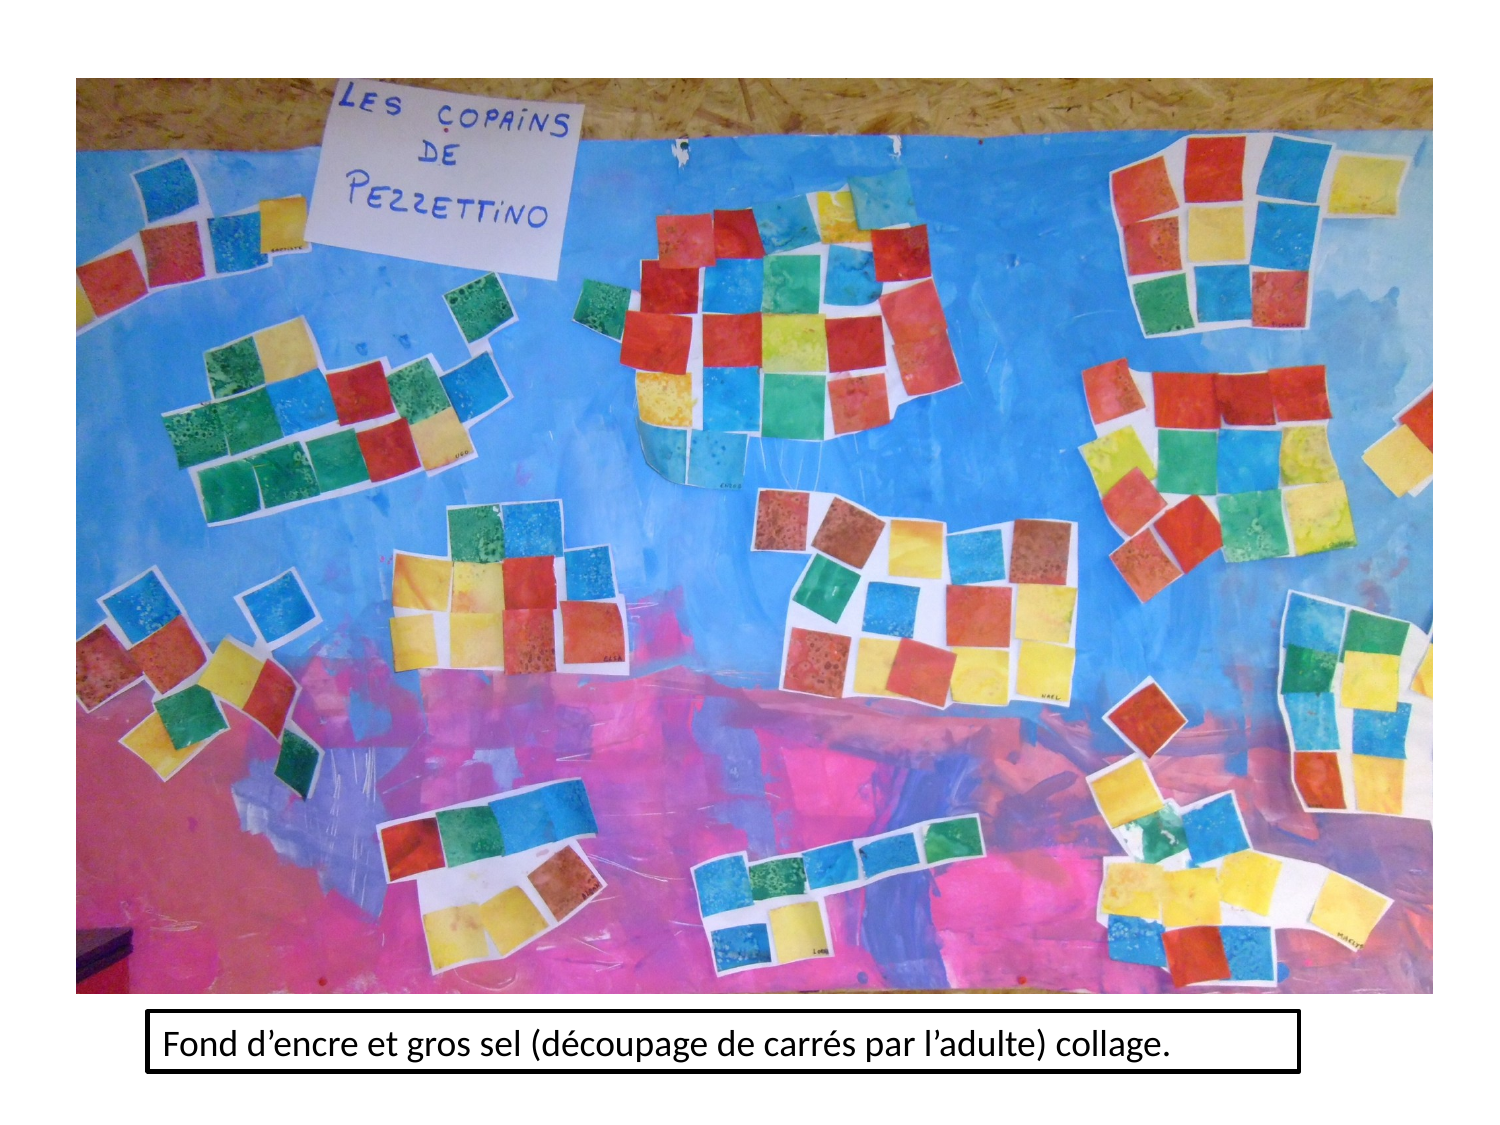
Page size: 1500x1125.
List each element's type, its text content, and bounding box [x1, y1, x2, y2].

text_box Fond d’encre et gros sel (découpage de carrés par l’adulte) collage. [147, 1011, 1300, 1072]
picture [76, 78, 1433, 994]
